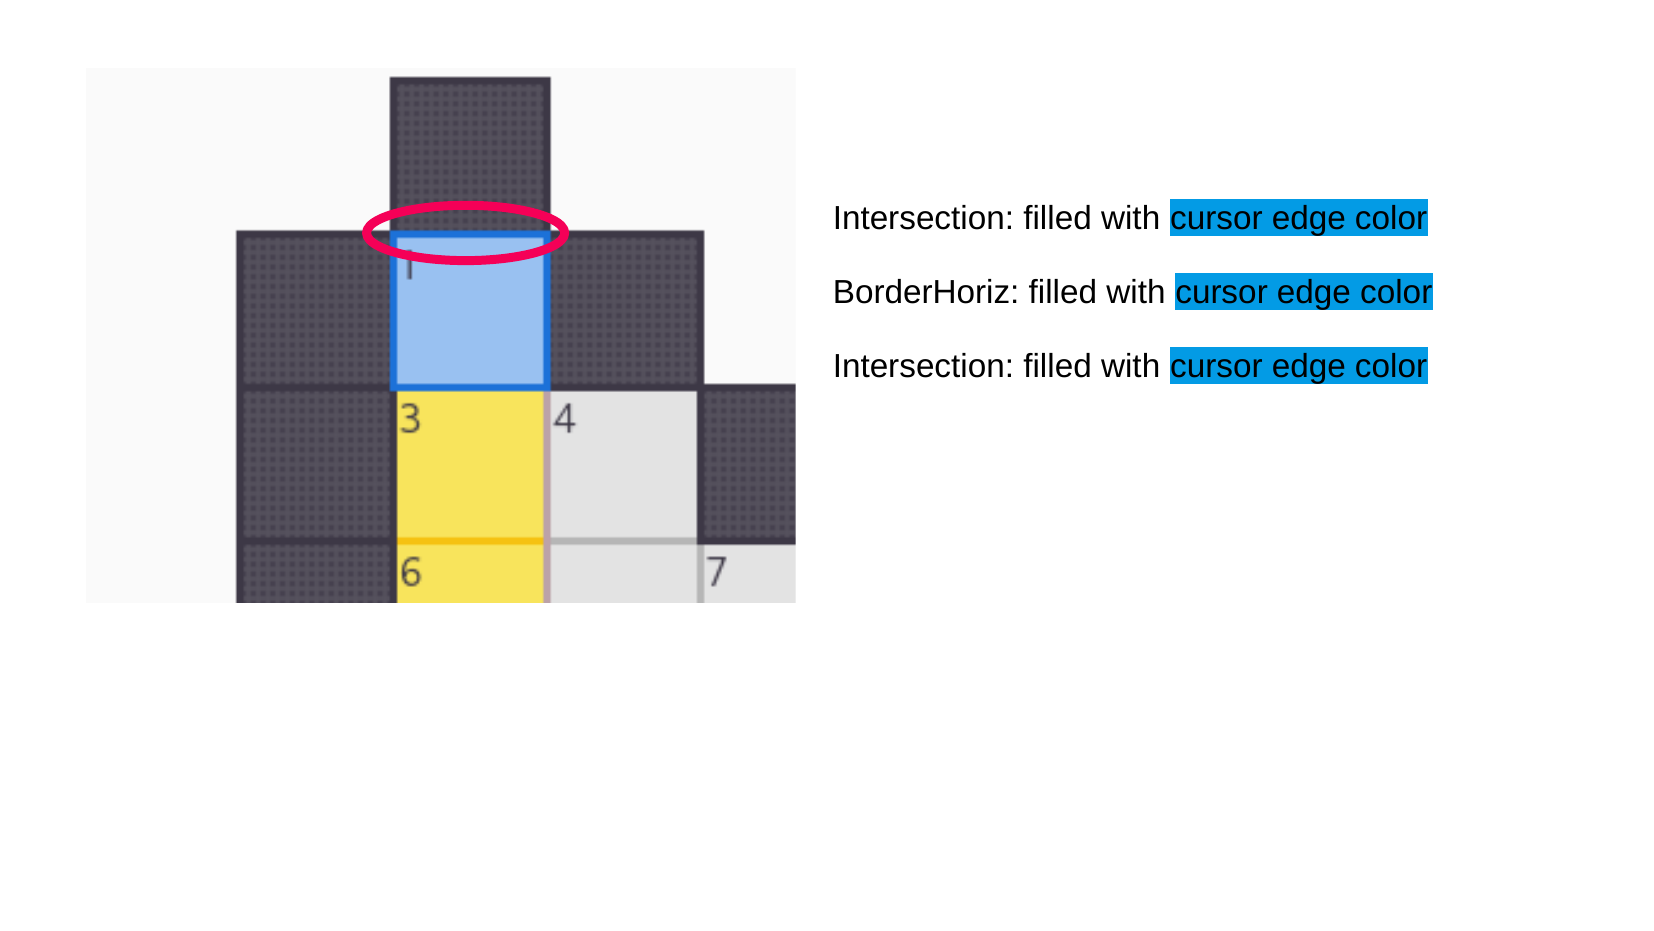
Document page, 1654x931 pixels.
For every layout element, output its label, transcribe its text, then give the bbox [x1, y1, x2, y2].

picture [86, 68, 796, 603]
text_box Intersection: filled with cursor edge color BorderHoriz: filled with cursor edge color Intersection: filled with cursor edge color [818, 191, 1620, 931]
